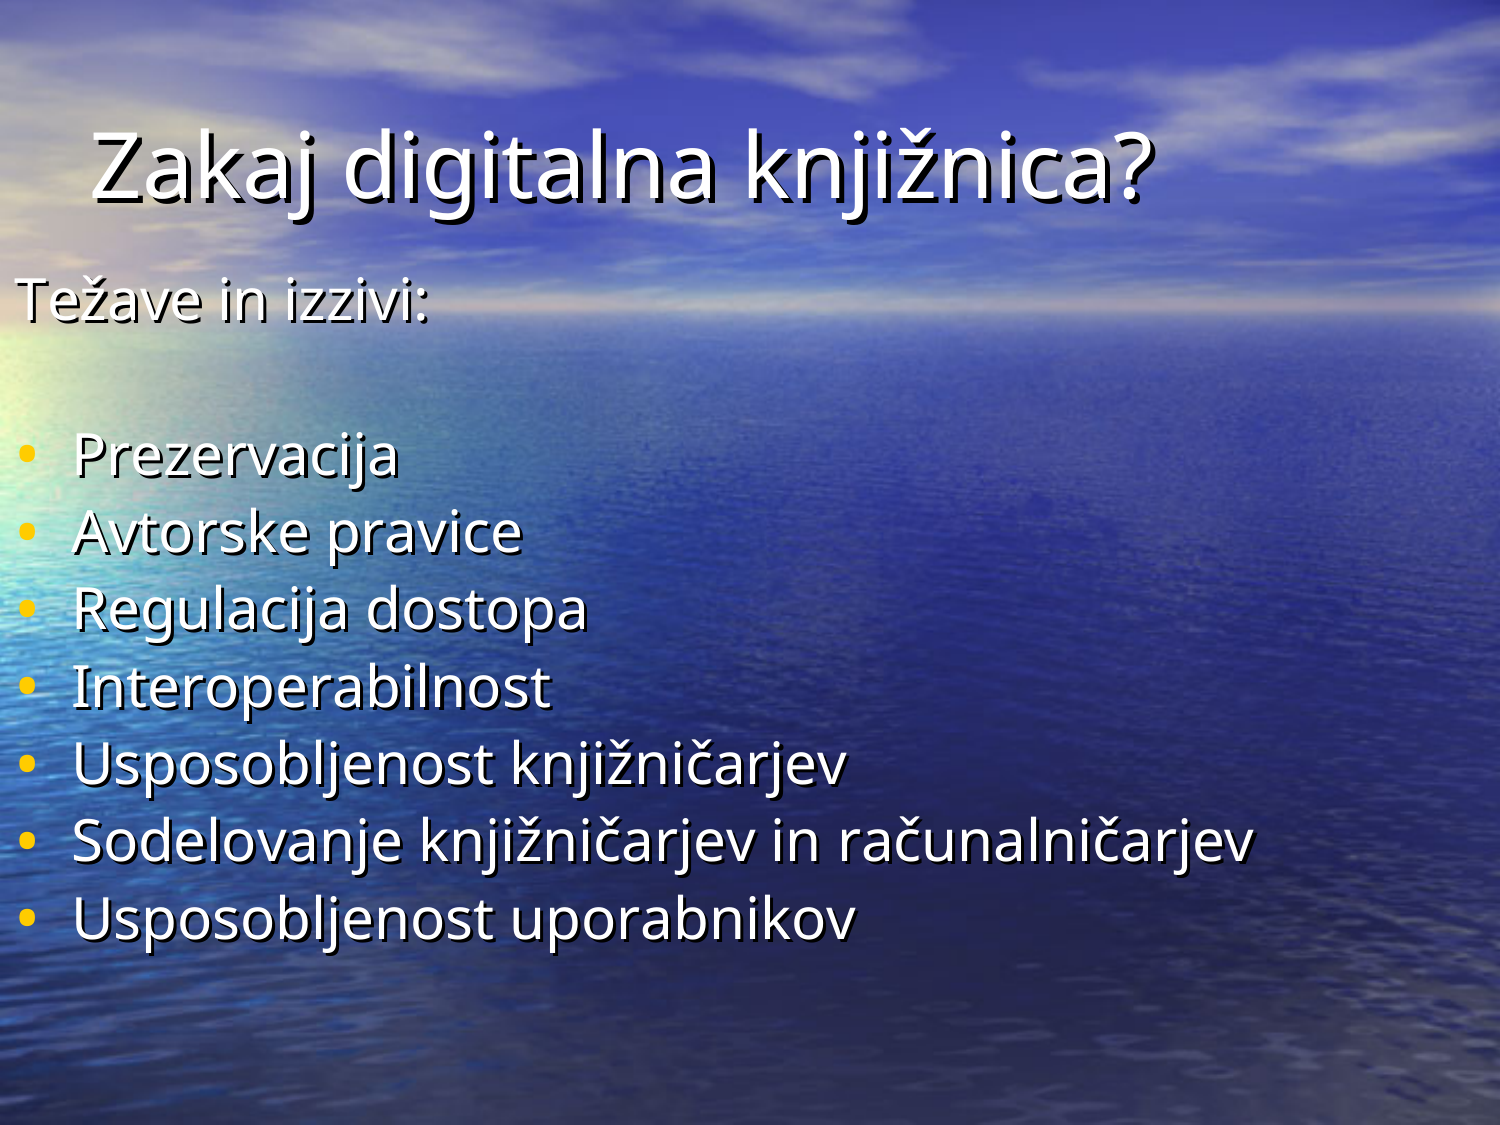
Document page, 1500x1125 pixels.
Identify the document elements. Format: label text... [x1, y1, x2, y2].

picture [0, 0, 1500, 1125]
list Težave in izzivi: Prezervacija Avtorske pravice Regulacija dostopa Interoperabilnost Usposobljenost knjižničarjev Sodelovanje knjižničarjev in računalničarjev Usposobljenost uporabnikov [0, 262, 1426, 1125]
title Zakaj digitalna knjižnica? [75, 47, 1426, 262]
